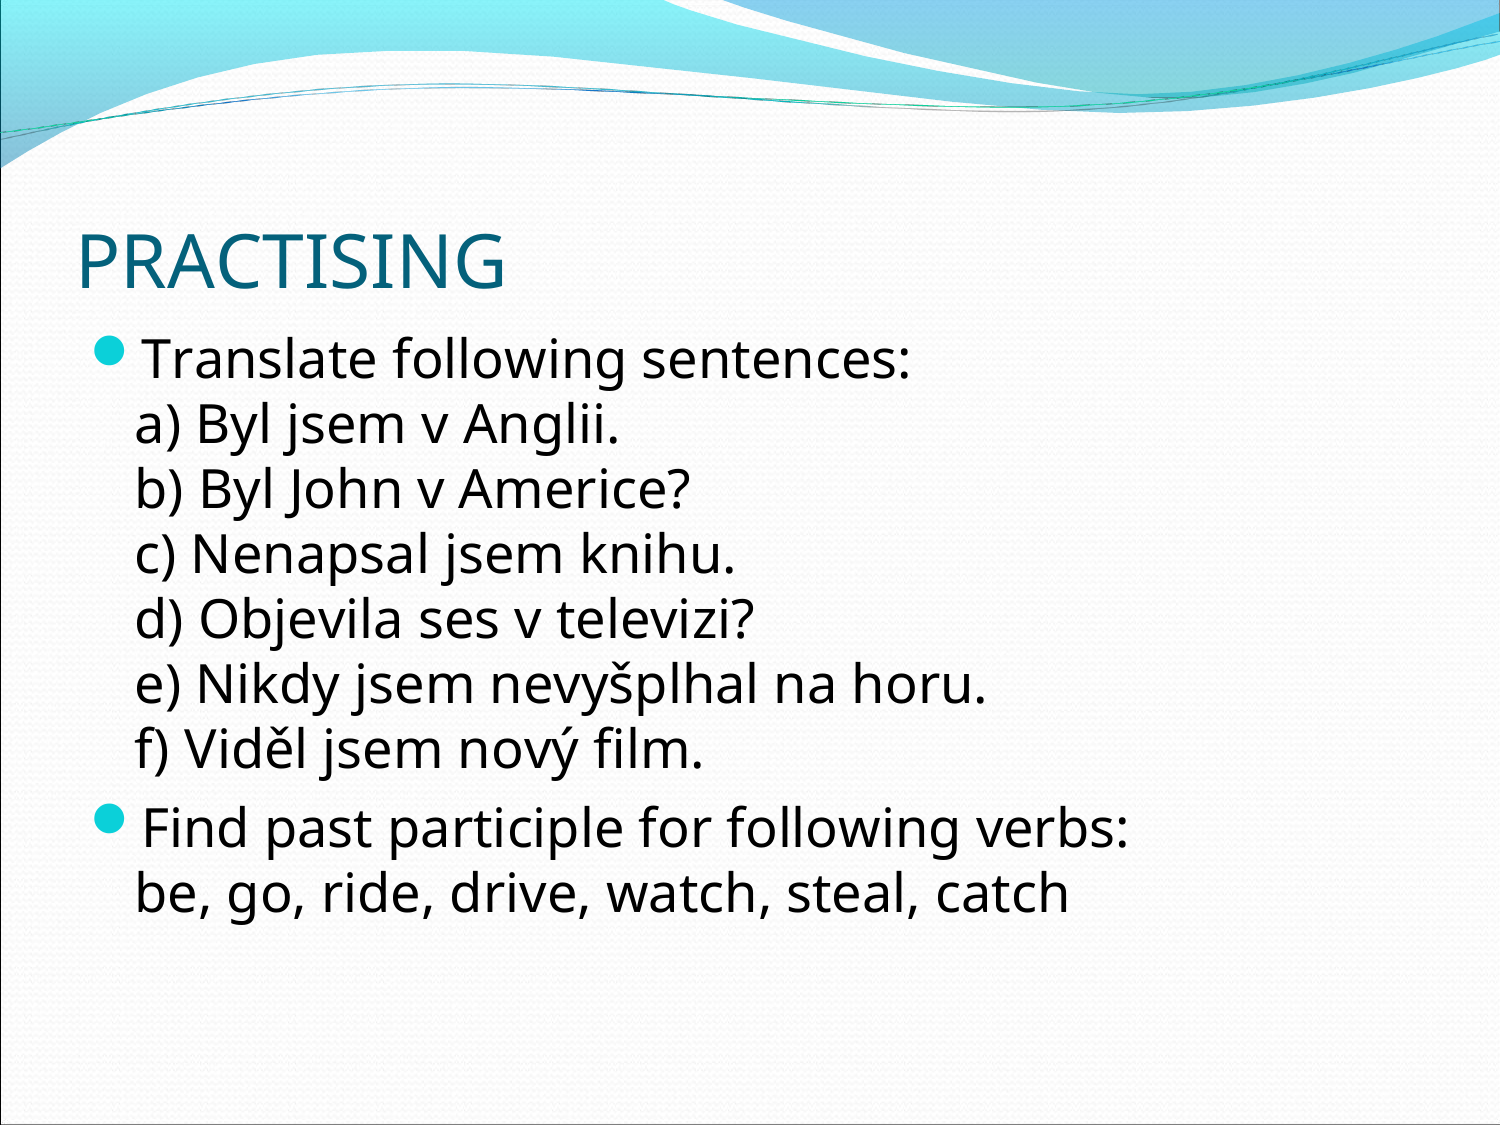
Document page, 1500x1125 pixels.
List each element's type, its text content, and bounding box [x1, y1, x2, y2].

list Translate following sentences: a) Byl jsem v Anglii. b) Byl John v Americe? c) Nenapsal jsem knihu. d) Objevila ses v televizi? e) Nikdy jsem nevyšplhal na horu. f) Viděl jsem nový film. Find past participle for following verbs: be, go, ride, drive, watch, steal, catch [75, 317, 1426, 1038]
picture [0, 0, 1500, 1125]
title PRACTISING [75, 115, 1426, 304]
